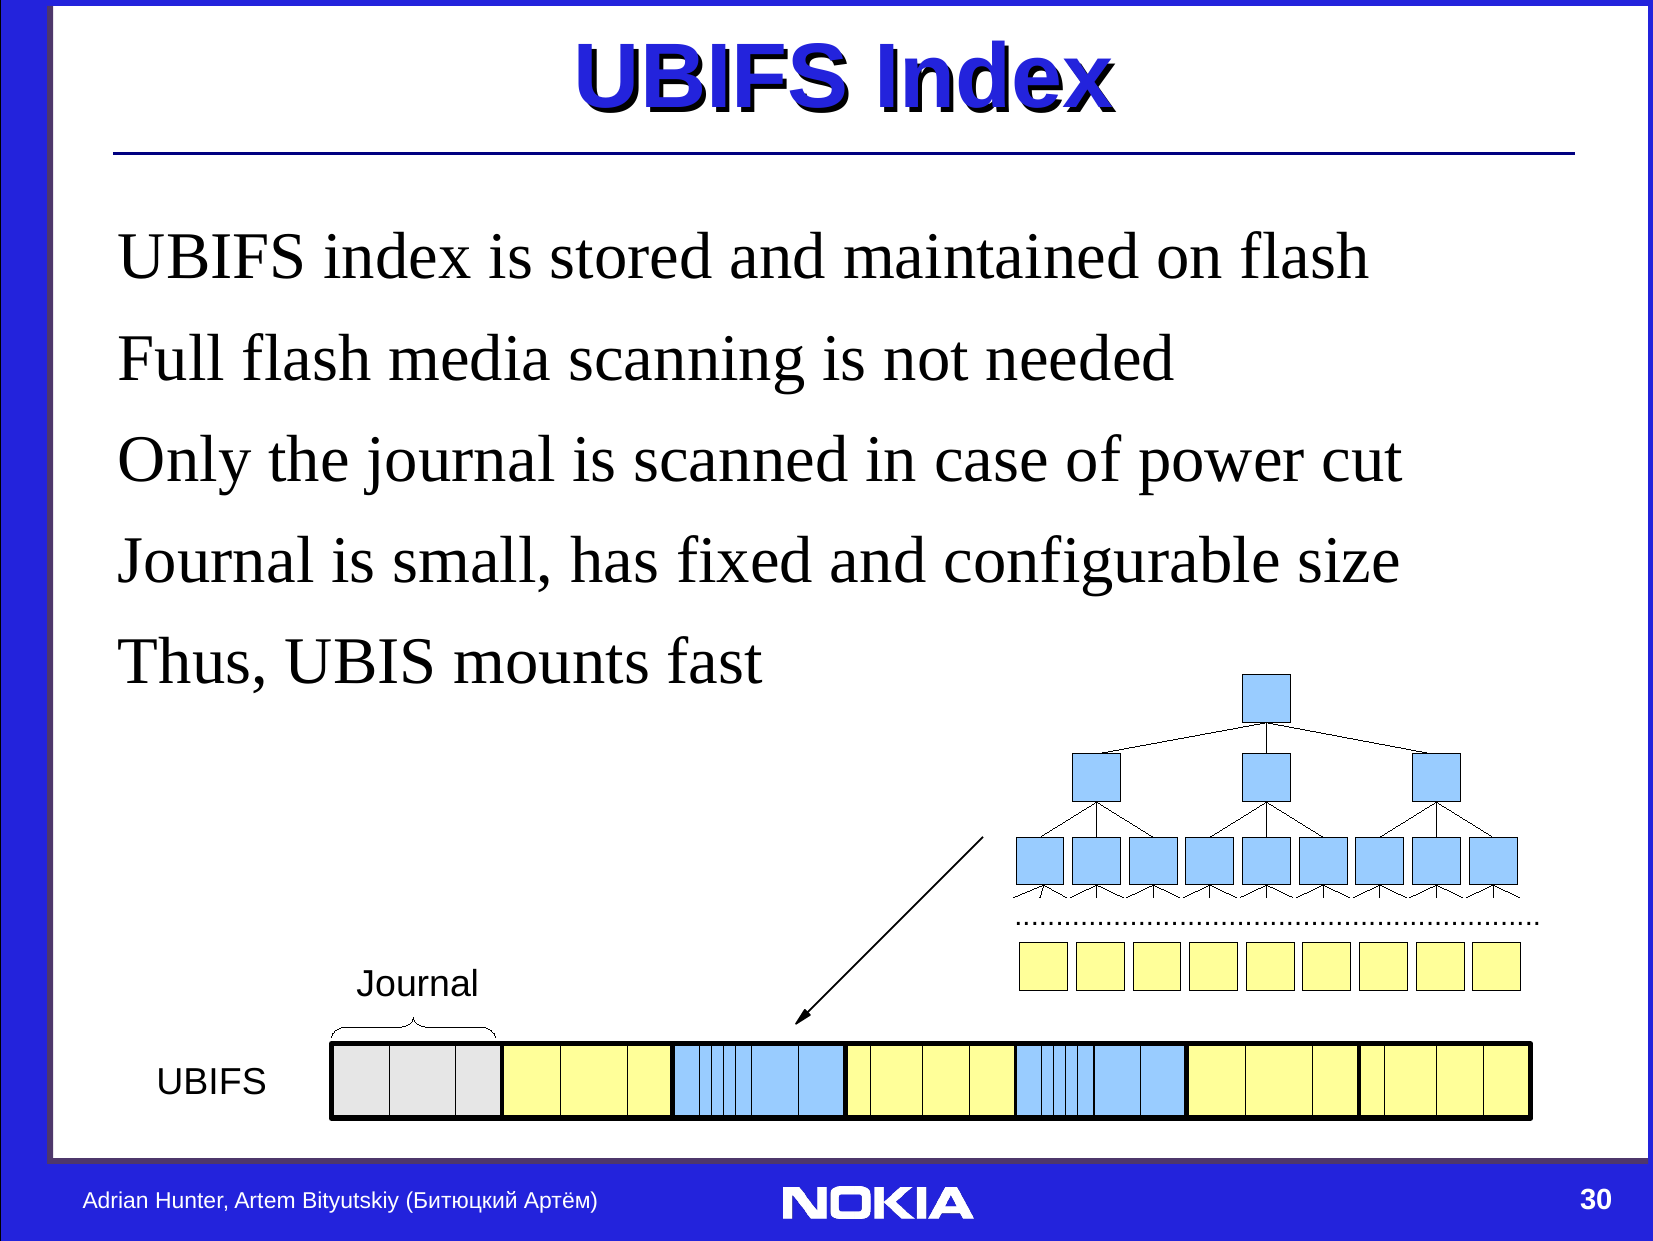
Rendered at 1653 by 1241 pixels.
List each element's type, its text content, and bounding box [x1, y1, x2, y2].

text_box [331, 1072, 1531, 1119]
picture [783, 1186, 974, 1219]
text_box UBIFS [141, 1072, 283, 1115]
text_box Journal [341, 955, 495, 1013]
list UBIFS index is stored and maintained on flash Full flash media scanning is not needed Only the journal is scanned in case of power cut Journal is small, has fixed and configurable size Thus, UBIS mounts fast [100, 219, 1588, 1072]
title UBIFS Index [100, 2, 1588, 151]
